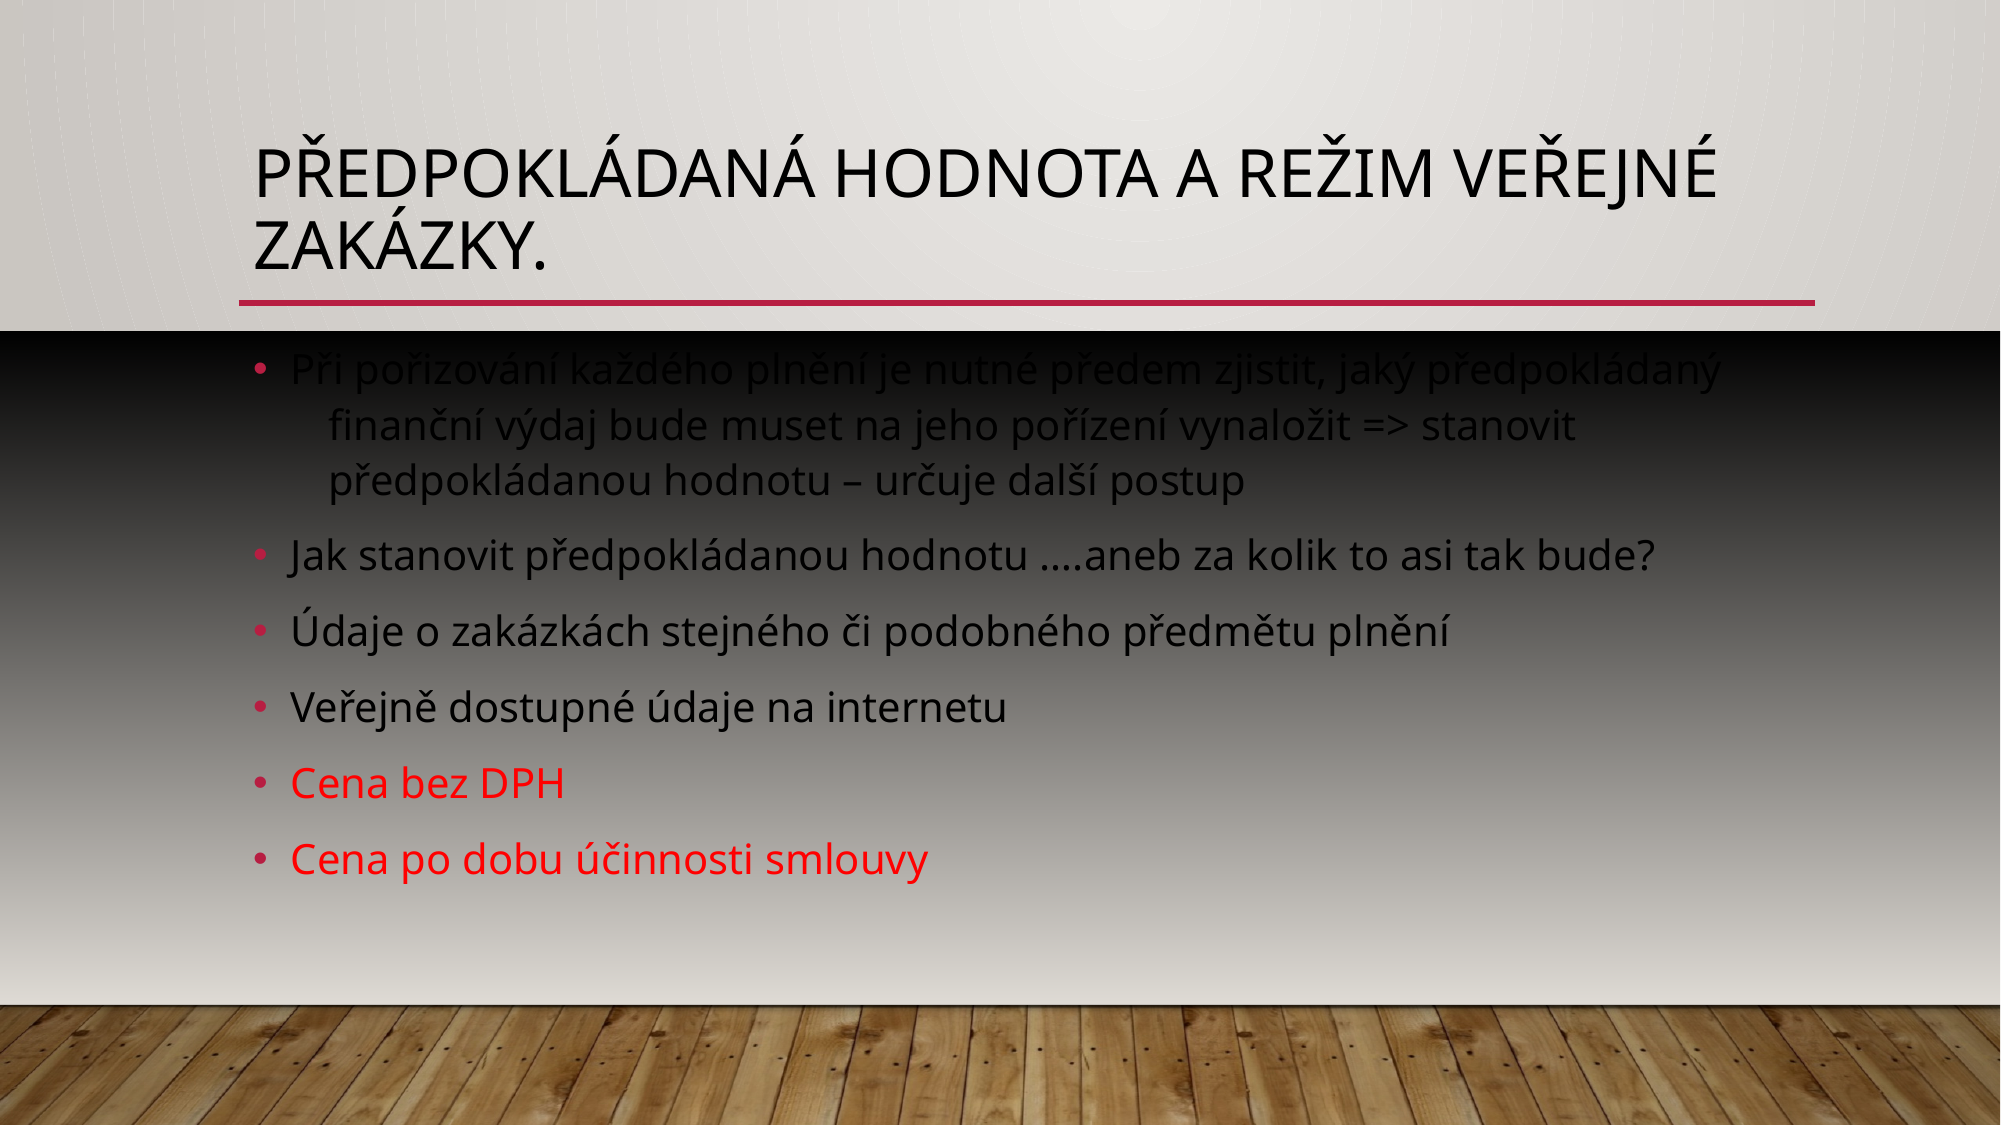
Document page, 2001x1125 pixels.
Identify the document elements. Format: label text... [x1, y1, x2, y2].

list Při pořizování každého plnění je nutné předem zjistit, jaký předpokládaný finanční výdaj bude muset na jeho pořízení vynaložit => stanovit předpokládanou hodnotu – určuje další postup Jak stanovit předpokládanou hodnotu ….aneb za kolik to asi tak bude? Údaje o zakázkách stejného či podobného předmětu plnění Veřejně dostupné údaje na internetu Cena bez DPH Cena po dobu účinnosti smlouvy [238, 330, 1814, 897]
title Předpokládaná hodnota a režim veřejné zakázky. [238, 131, 1814, 305]
